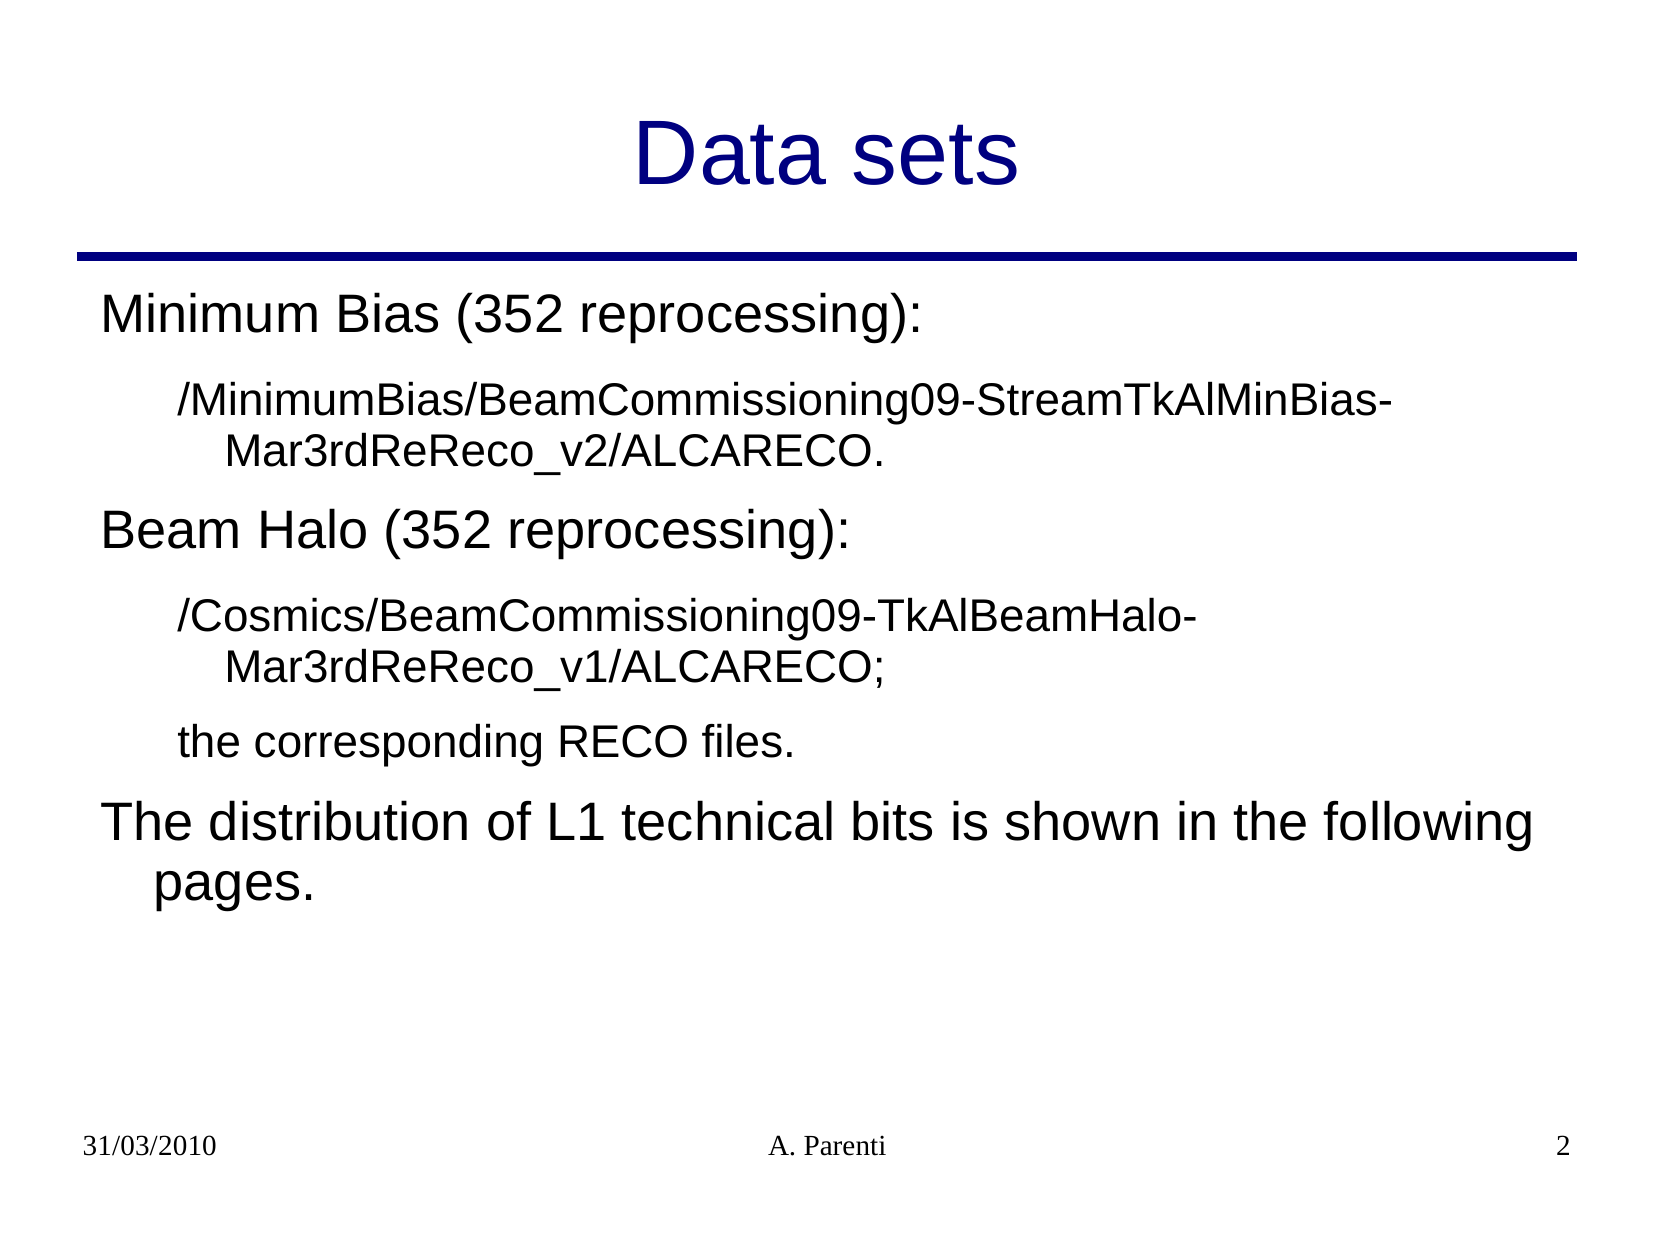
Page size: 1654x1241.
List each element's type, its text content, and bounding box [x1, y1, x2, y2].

list Minimum Bias (352 reprocessing): /MinimumBias/BeamCommissioning09-StreamTkAlMinBias-Mar3rdReReco_v2/ALCARECO. Beam Halo (352 reprocessing): /Cosmics/BeamCommissioning09-TkAlBeamHalo-Mar3rdReReco_v1/ALCARECO; the corresponding RECO files. The distribution of L1 technical bits is shown in the following pages. [82, 283, 1571, 1088]
title Data sets [82, 56, 1571, 250]
